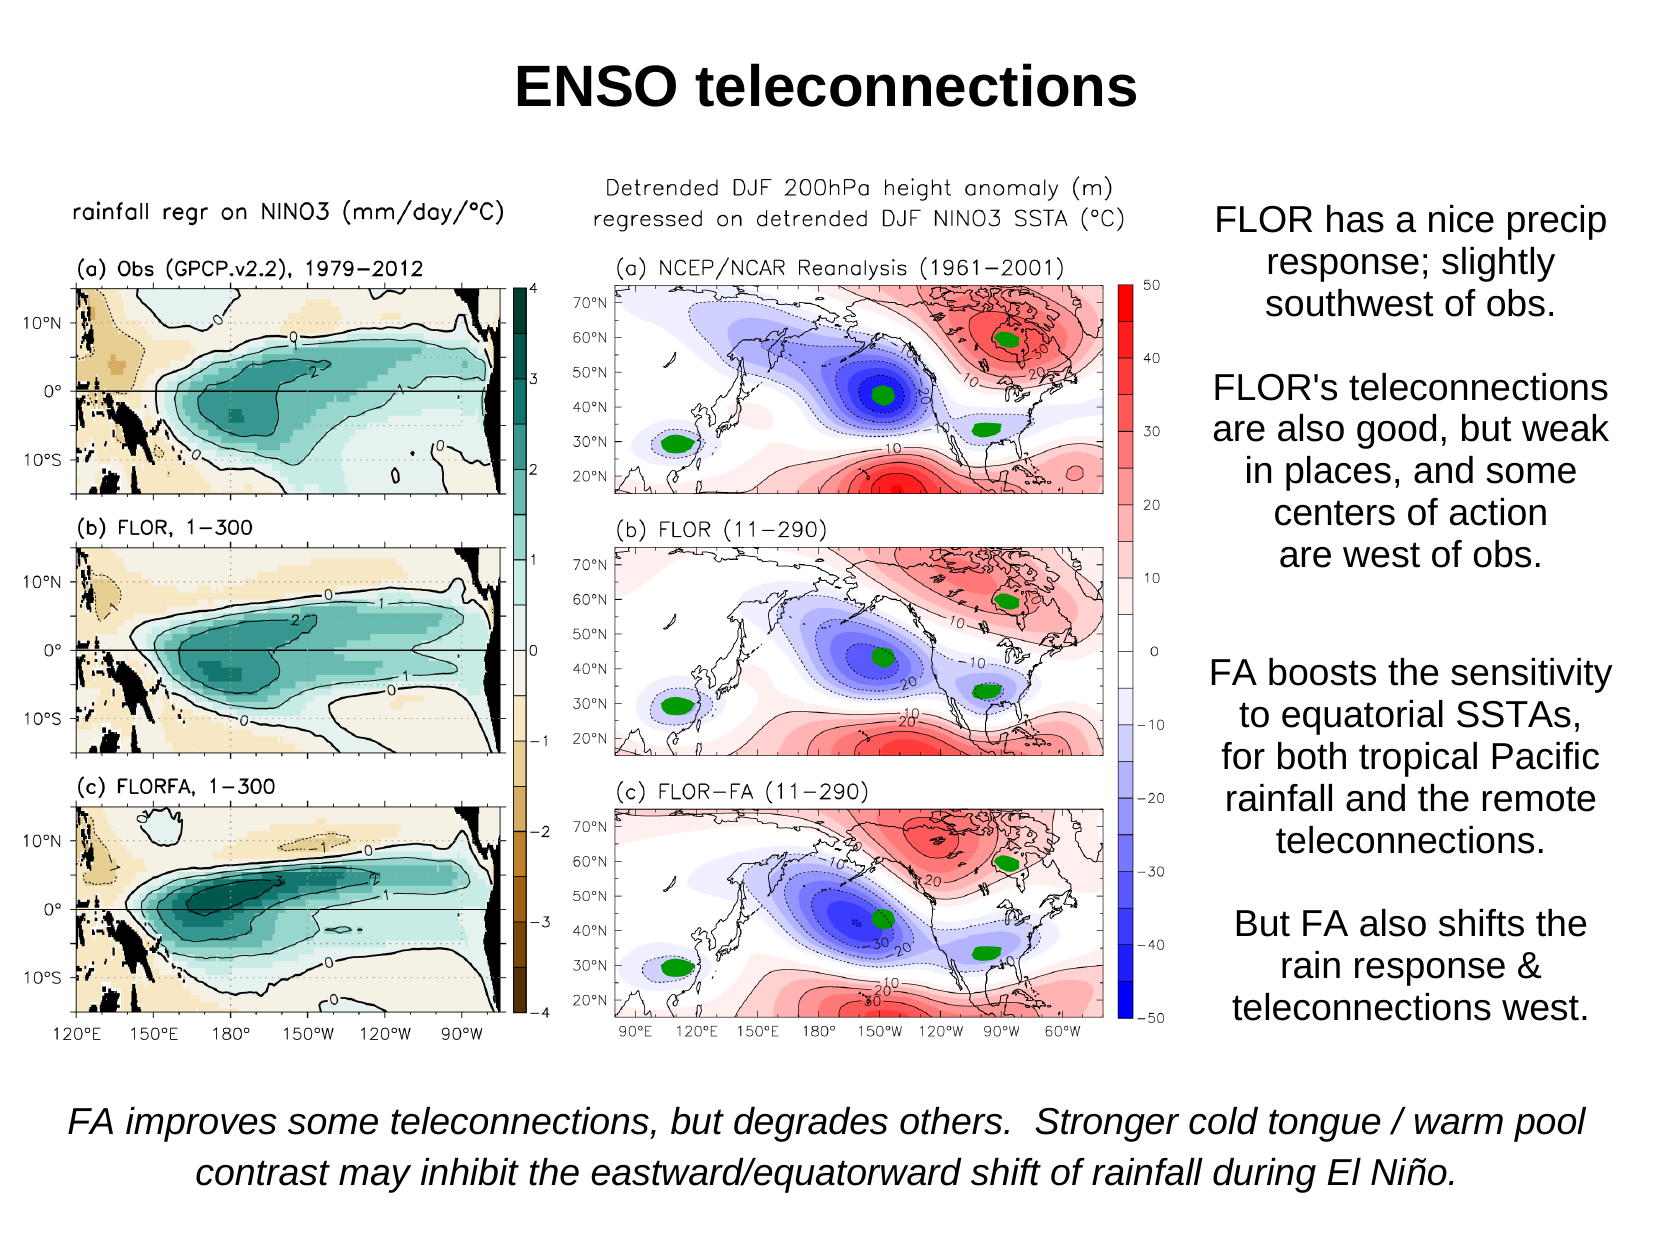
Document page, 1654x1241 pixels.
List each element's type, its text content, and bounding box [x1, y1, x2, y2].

picture [1, 171, 1177, 1056]
text_box ENSO teleconnections [39, 38, 1615, 119]
text_box FA boosts the sensitivity to equatorial SSTAs, for both tropical Pacific rainfall and the remote teleconnections. But FA also shifts the rain response & teleconnections west. [1176, 645, 1645, 1036]
text_box FA improves some teleconnections, but degrades others. Stronger cold tongue / warm pool contrast may inhibit the eastward/equatorward shift of rainfall during El Niño. [39, 1089, 1615, 1194]
text_box FLOR has a nice precip response; slightly southwest of obs. FLOR's teleconnections are also good, but weak in places, and some centers of action are west of obs. [1182, 192, 1640, 583]
